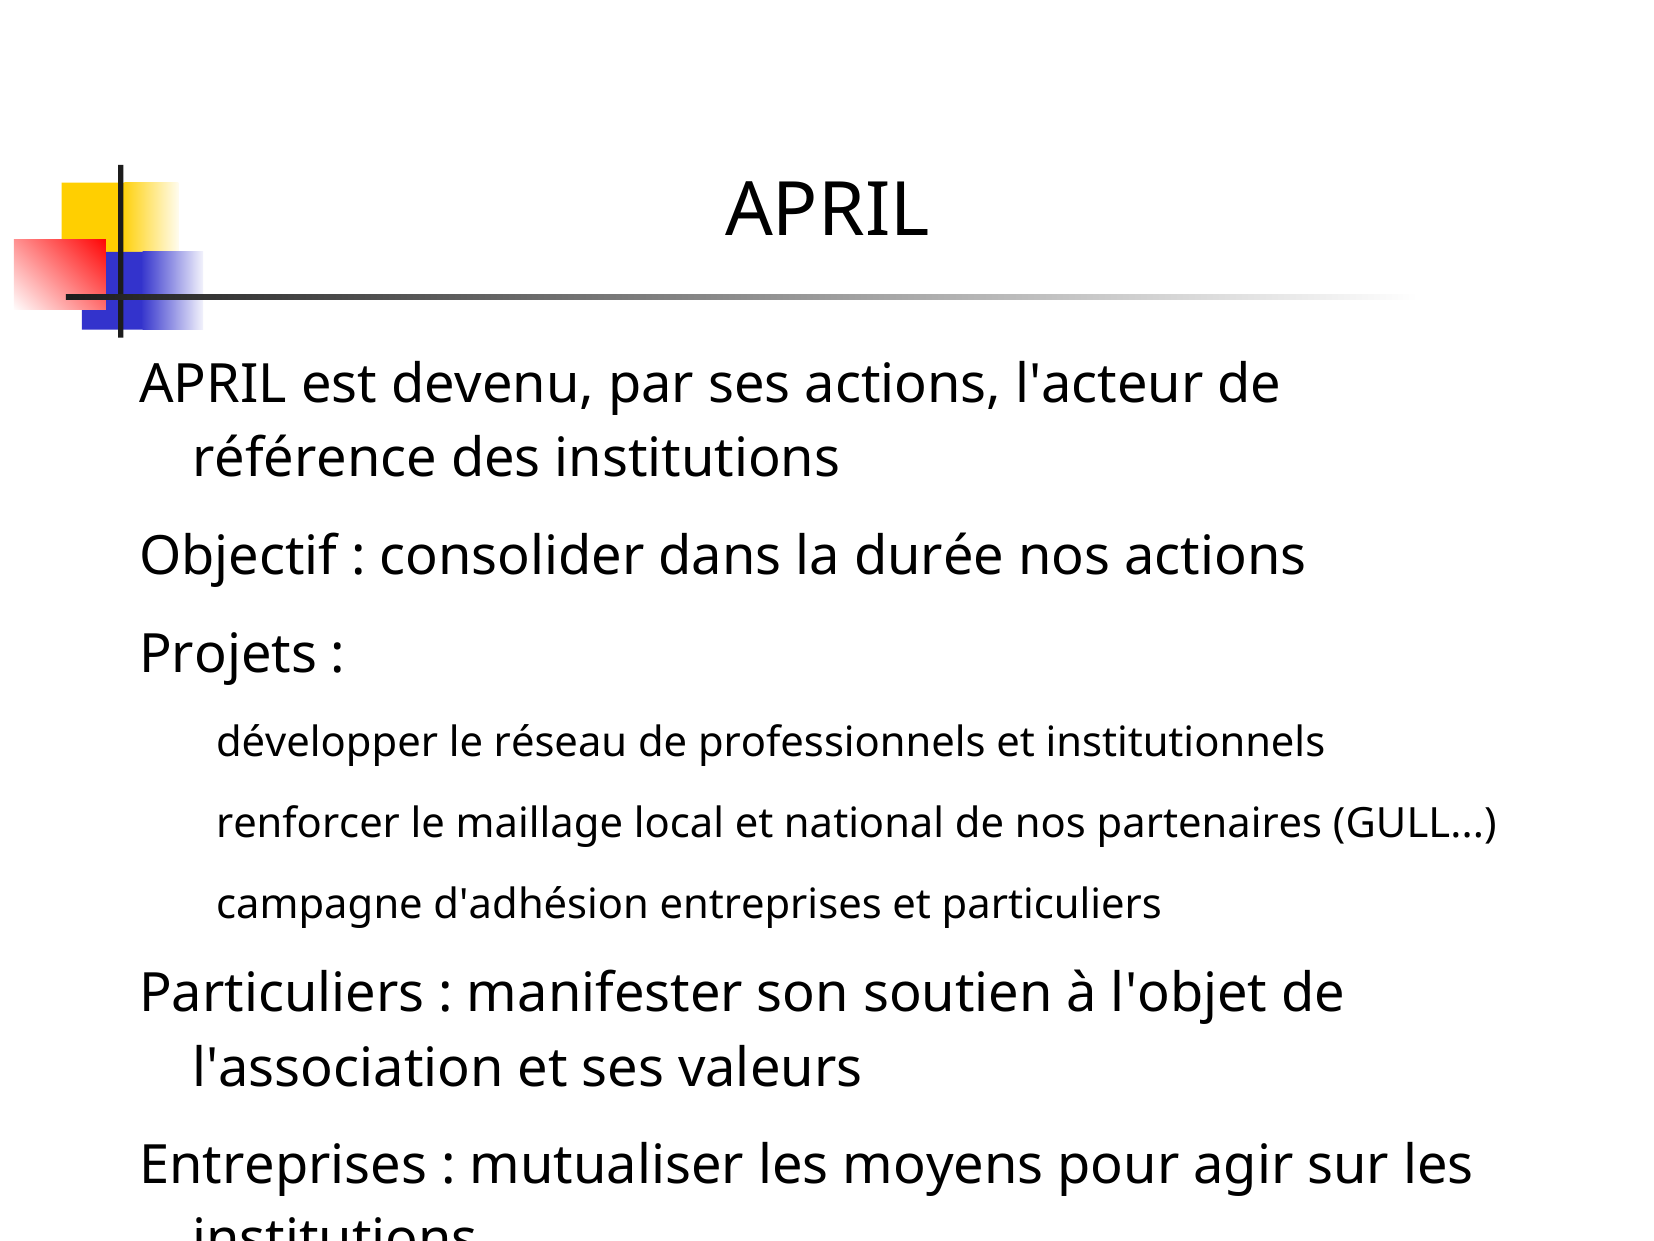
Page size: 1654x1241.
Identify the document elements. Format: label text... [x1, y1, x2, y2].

list APRIL est devenu, par ses actions, l'acteur de référence des institutions Objectif : consolider dans la durée nos actions Projets : développer le réseau de professionnels et institutionnels renforcer le maillage local et national de nos partenaires (GULL...) campagne d'adhésion entreprises et particuliers Particuliers : manifester son soutien à l'objet de l'association et ses valeurs Entreprises : mutualiser les moyens pour agir sur les institutions [121, 344, 1534, 1241]
title APRIL [121, 110, 1534, 303]
